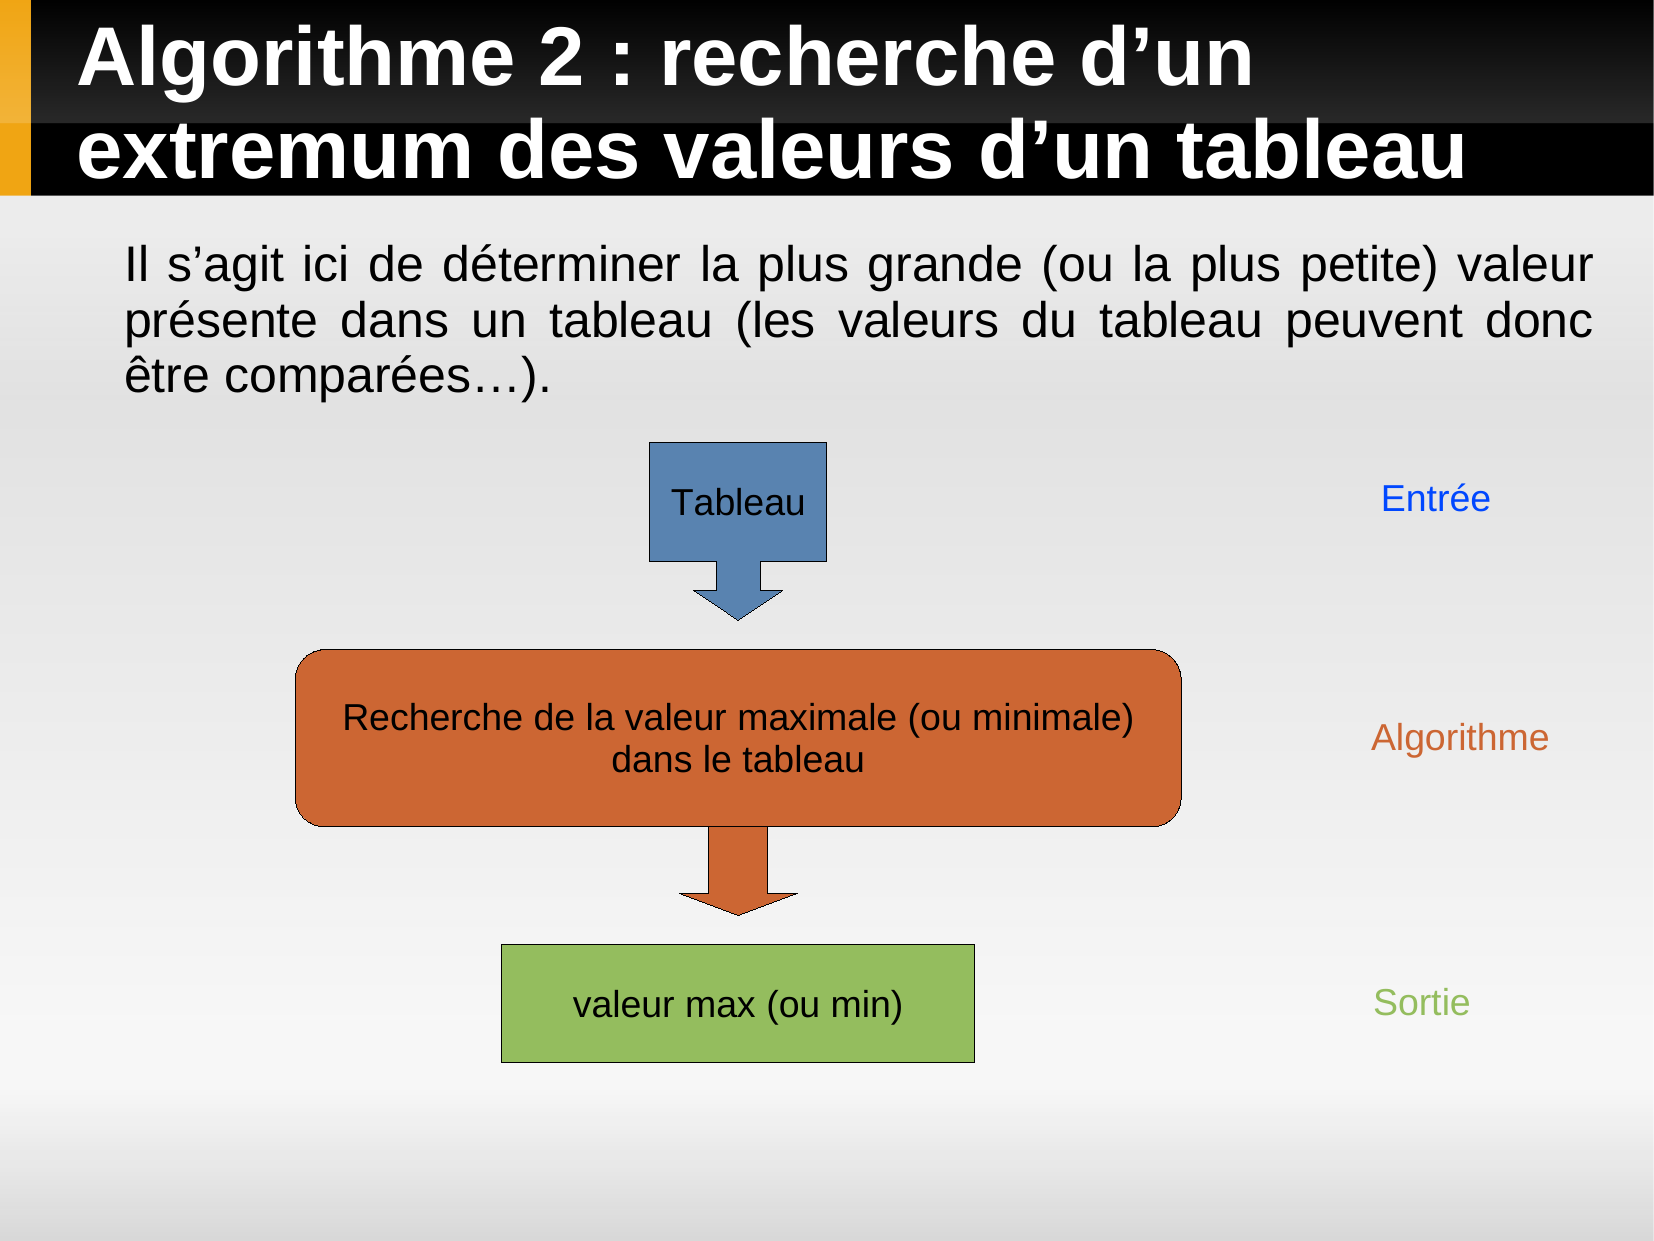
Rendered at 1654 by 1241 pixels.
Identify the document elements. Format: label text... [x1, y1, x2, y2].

text_box Algorithme [1356, 708, 1565, 766]
text_box [679, 826, 798, 916]
text_box Entrée [1366, 470, 1506, 528]
text_box valeur max (ou min) [501, 944, 975, 1063]
title Algorithme 2 : recherche d’un extremum des valeurs d’un tableau [76, 0, 1565, 208]
list Il s’agit ici de déterminer la plus grande (ou la plus petite) valeur présente dans un tableau (les valeurs du tableau peuvent donc être comparées…). [53, 236, 1595, 508]
text_box Tableau [649, 442, 827, 621]
text_box Recherche de la valeur maximale (ou minimale) dans le tableau [295, 649, 1182, 827]
picture [0, 0, 1654, 1241]
text_box Sortie [1358, 974, 1486, 1034]
